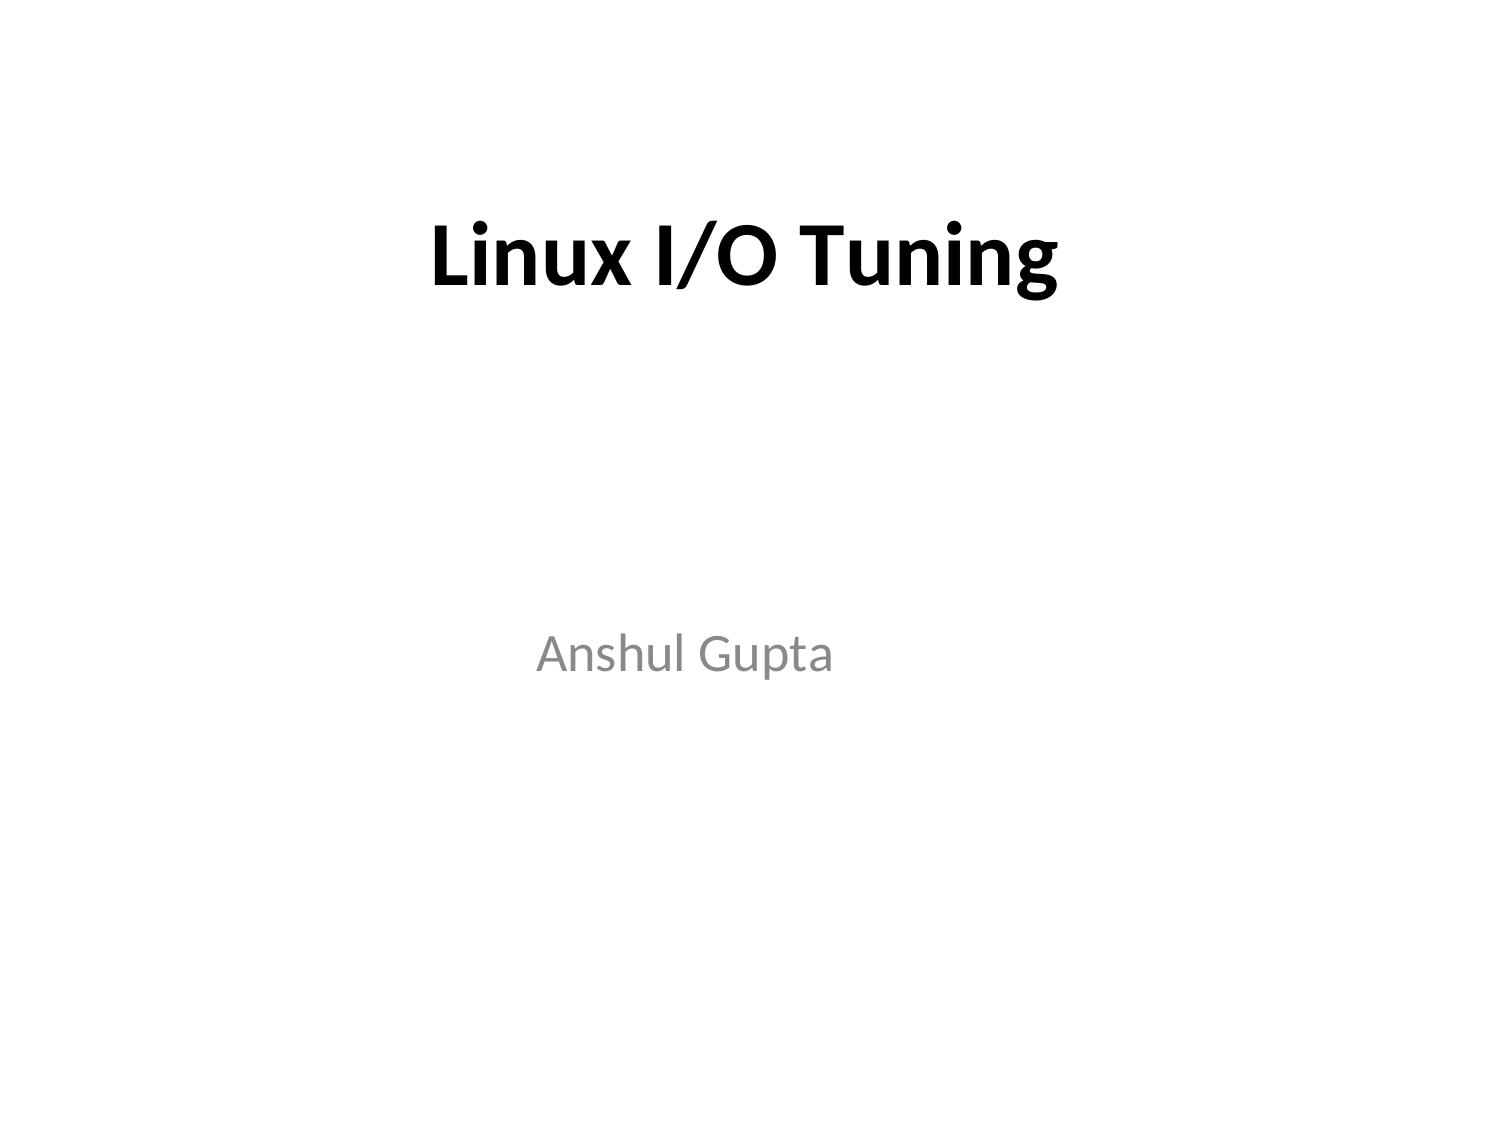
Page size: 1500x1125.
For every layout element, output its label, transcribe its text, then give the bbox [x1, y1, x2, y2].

text_box Anshul Gupta [71, 613, 1430, 764]
text_box Linux I/O Tuning [72, 45, 1418, 572]
